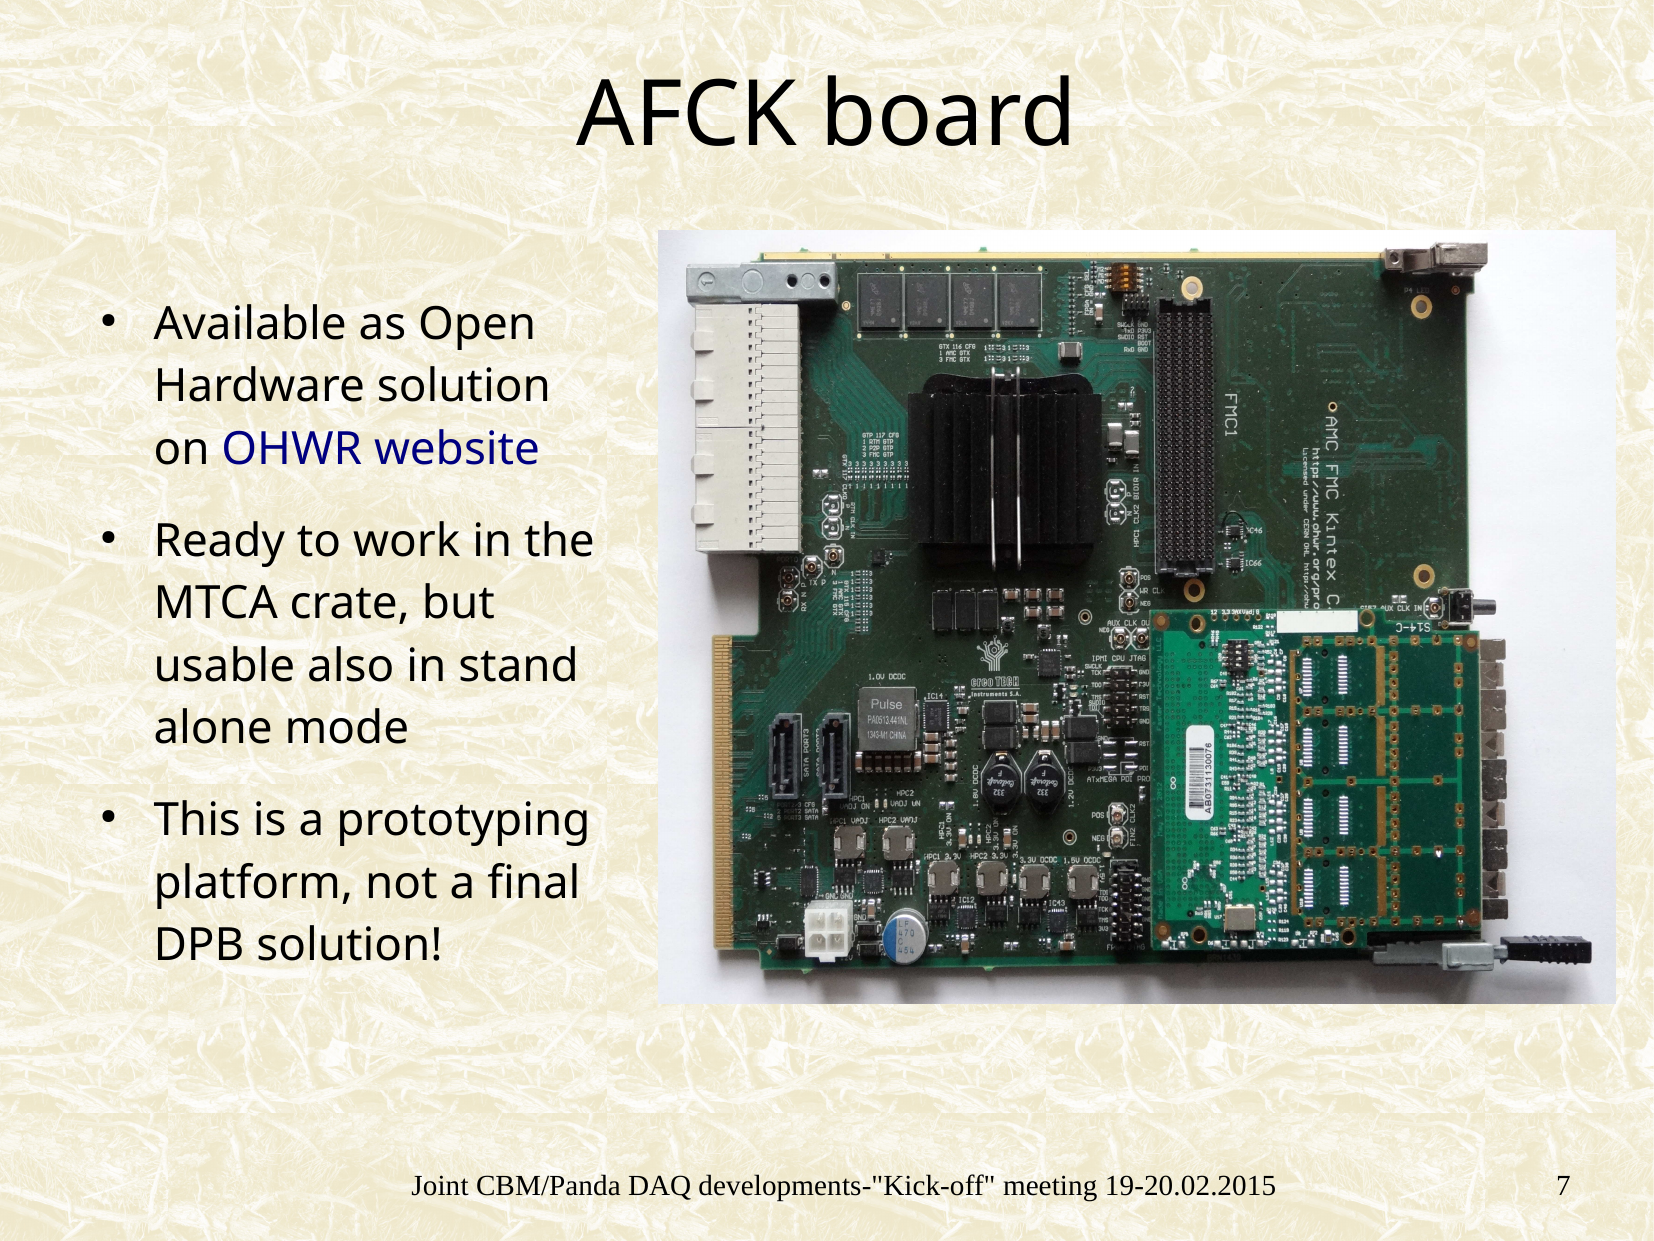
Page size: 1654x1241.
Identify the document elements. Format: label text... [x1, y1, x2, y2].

title AFCK board [82, 46, 1571, 175]
list Available as Open Hardware solution on OHWR website Ready to work in the MTCA crate, but usable also in stand alone mode This is a prototyping platform, not a final DPB solution! [82, 290, 612, 1010]
picture [0, 0, 1654, 1241]
